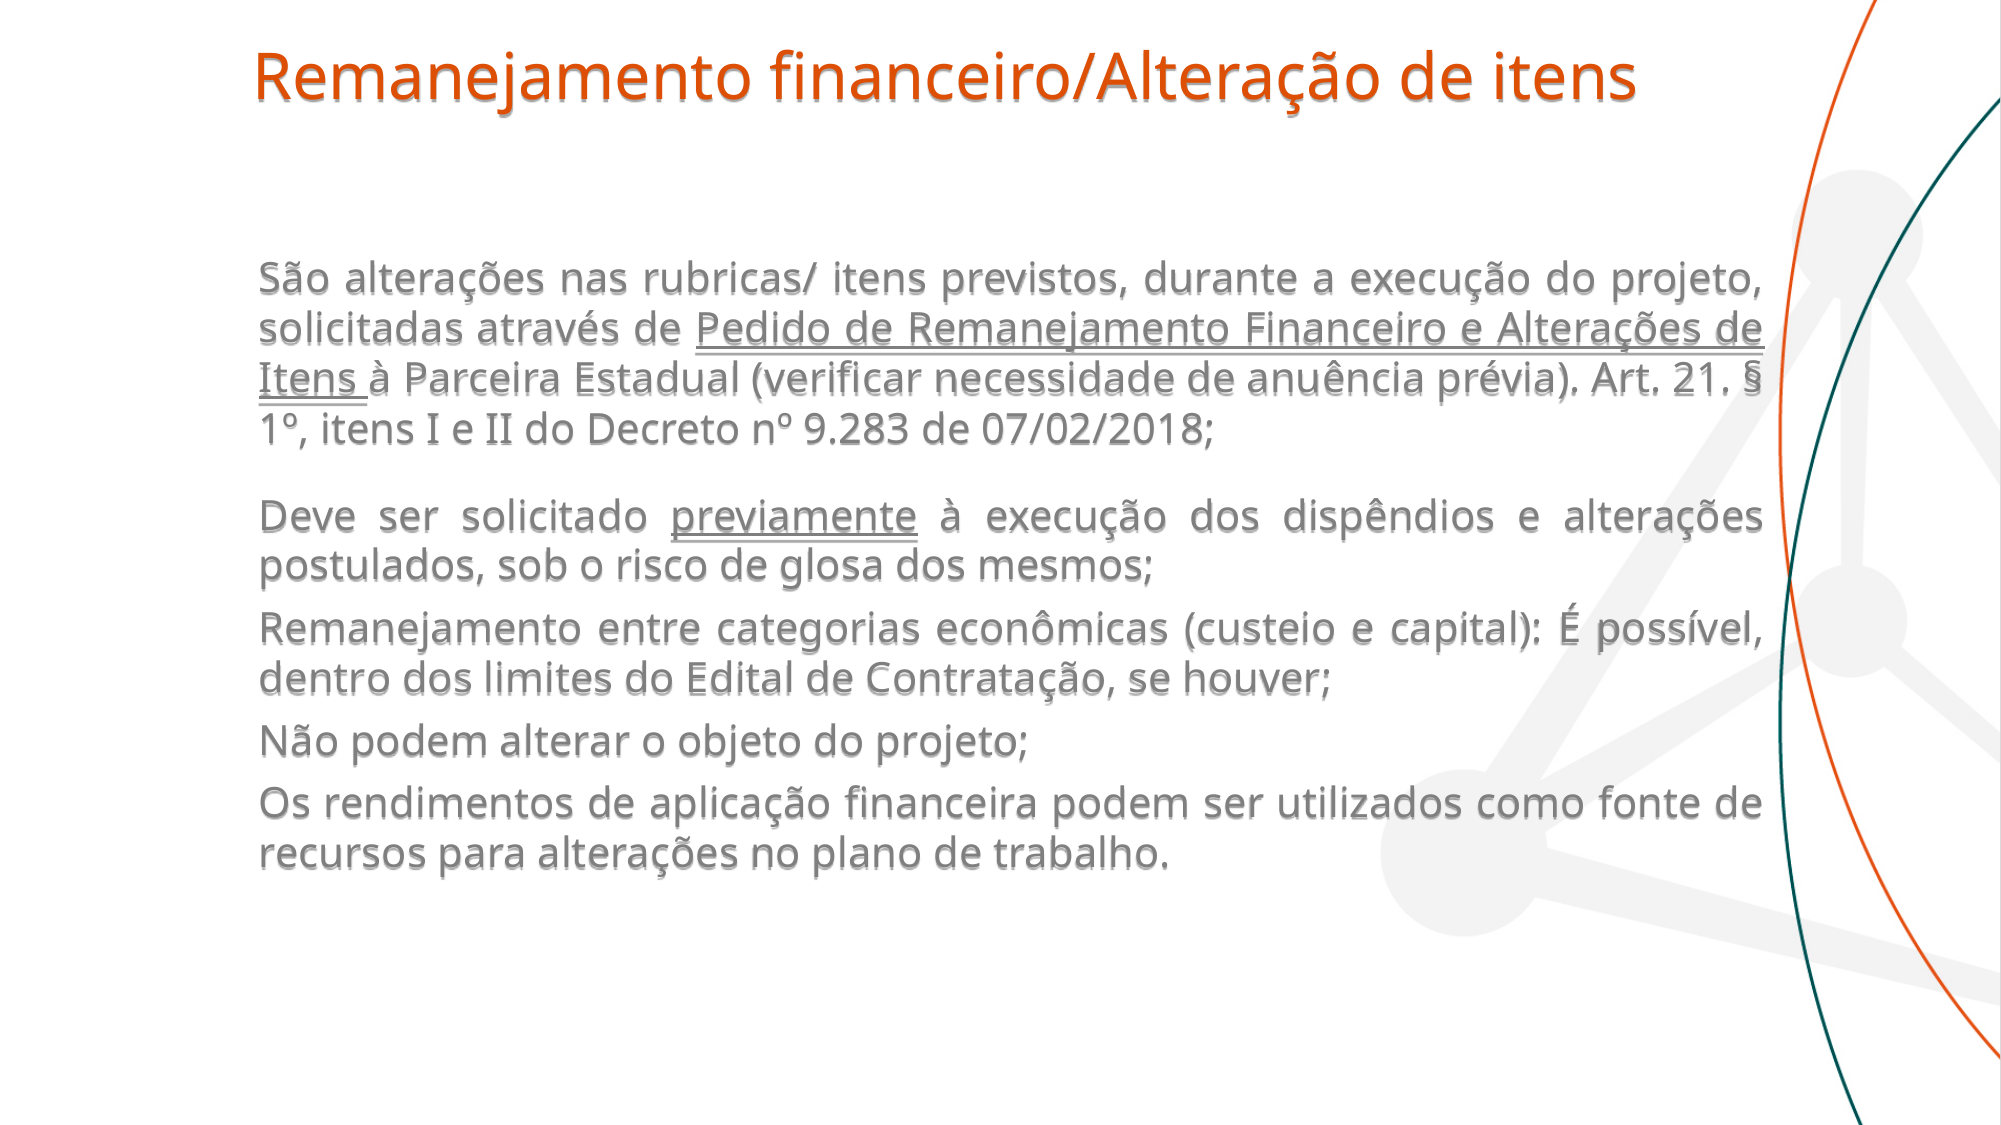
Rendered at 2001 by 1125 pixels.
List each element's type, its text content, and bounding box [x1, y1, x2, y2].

text_box São alterações nas rubricas/ itens previstos, durante a execução do projeto, solicitadas através de Pedido de Remanejamento Financeiro e Alterações de Itens à Parceira Estadual (verificar necessidade de anuência prévia). Art. 21. § 1º, itens I e II do Decreto nº 9.283 de 07/02/2018; Deve ser solicitado previamente à execução dos dispêndios e alterações postulados, sob o risco de glosa dos mesmos; Remanejamento entre categorias econômicas (custeio e capital): É possível, dentro dos limites do Edital de Contratação, se houver; Não podem alterar o objeto do projeto; Os rendimentos de aplicação financeira podem ser utilizados como fonte de recursos para alterações no plano de trabalho. [244, 243, 1780, 1106]
text_box Remanejamento financeiro/Alteração de itens [237, 27, 1780, 138]
